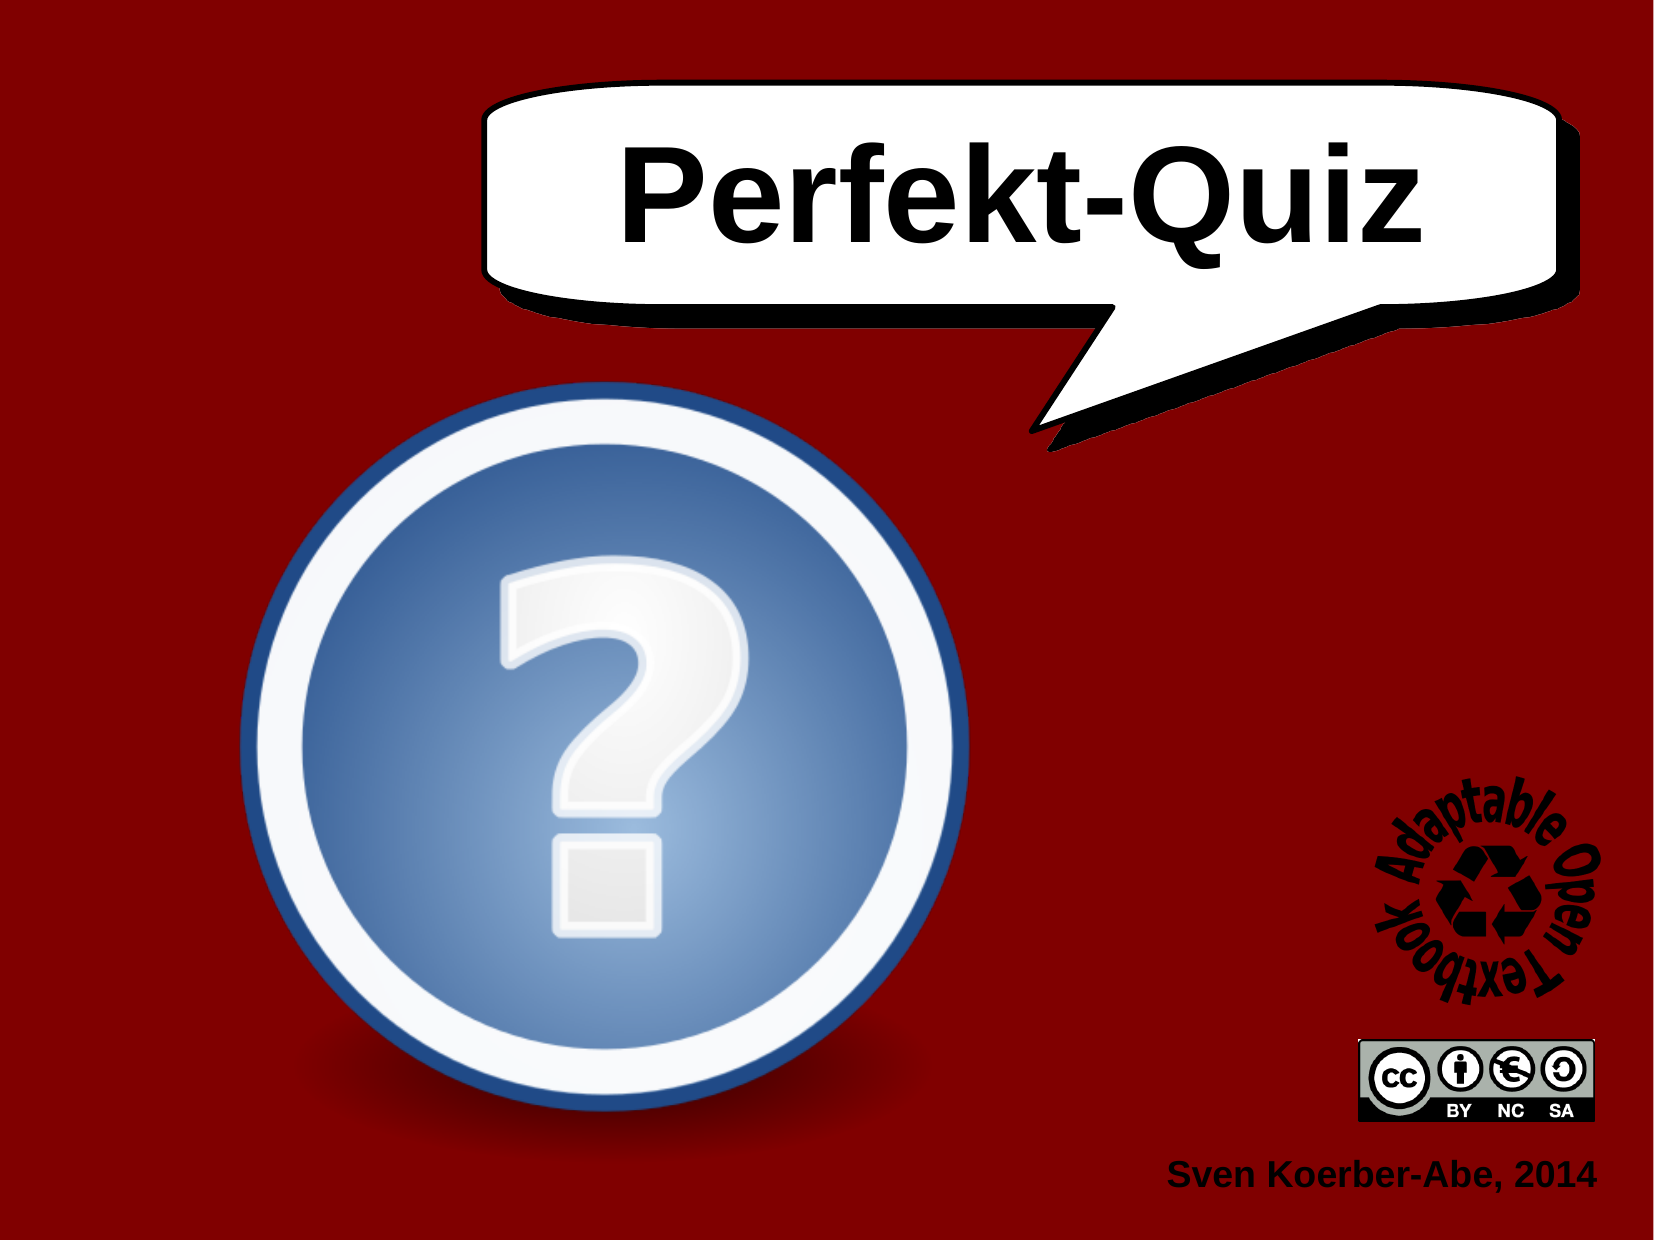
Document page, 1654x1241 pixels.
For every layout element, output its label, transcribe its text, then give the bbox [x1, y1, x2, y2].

picture [1358, 1039, 1595, 1123]
text_box Sven Koerber-Abe, 2014 [1104, 1145, 1613, 1205]
text_box Perfekt-Quiz [484, 82, 1560, 432]
picture [1370, 773, 1607, 1010]
picture [188, 330, 1022, 1164]
